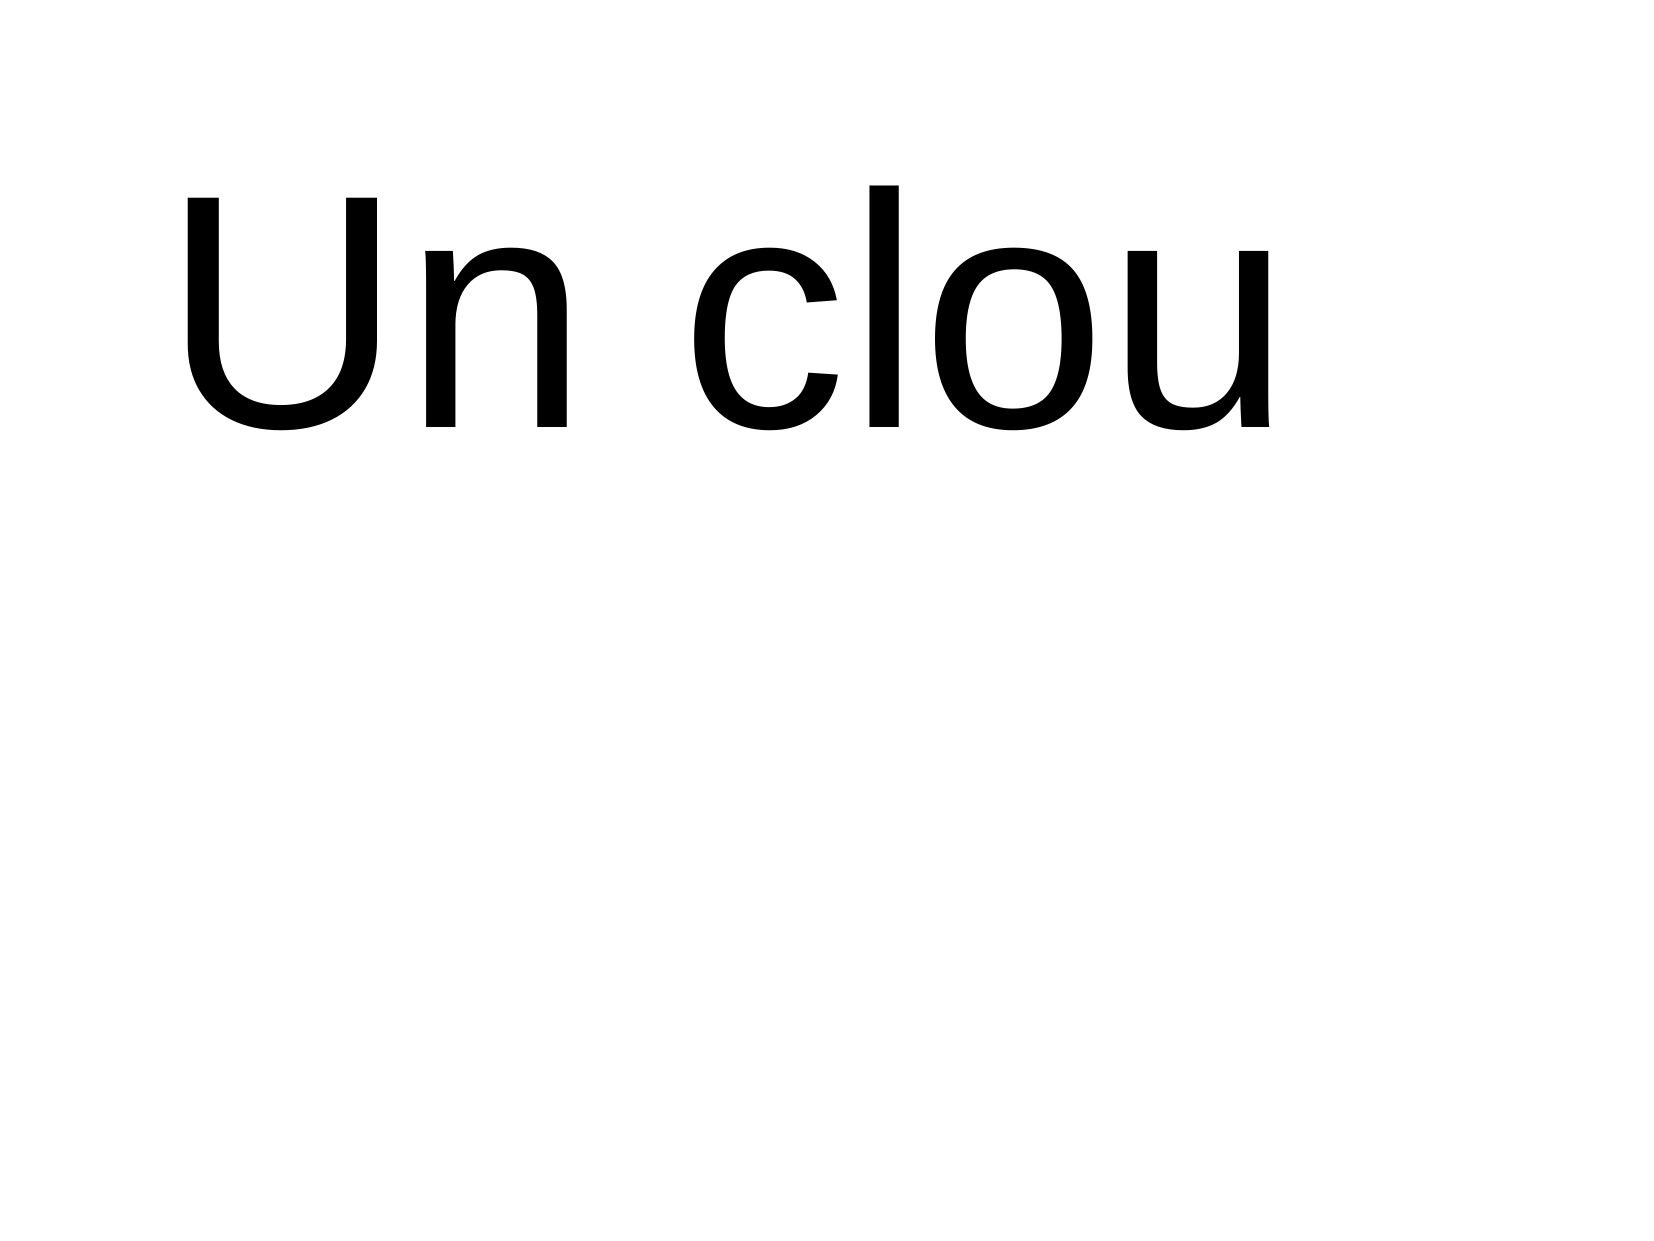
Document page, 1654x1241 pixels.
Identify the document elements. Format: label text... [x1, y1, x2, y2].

text_box Un clou [147, 118, 1595, 506]
